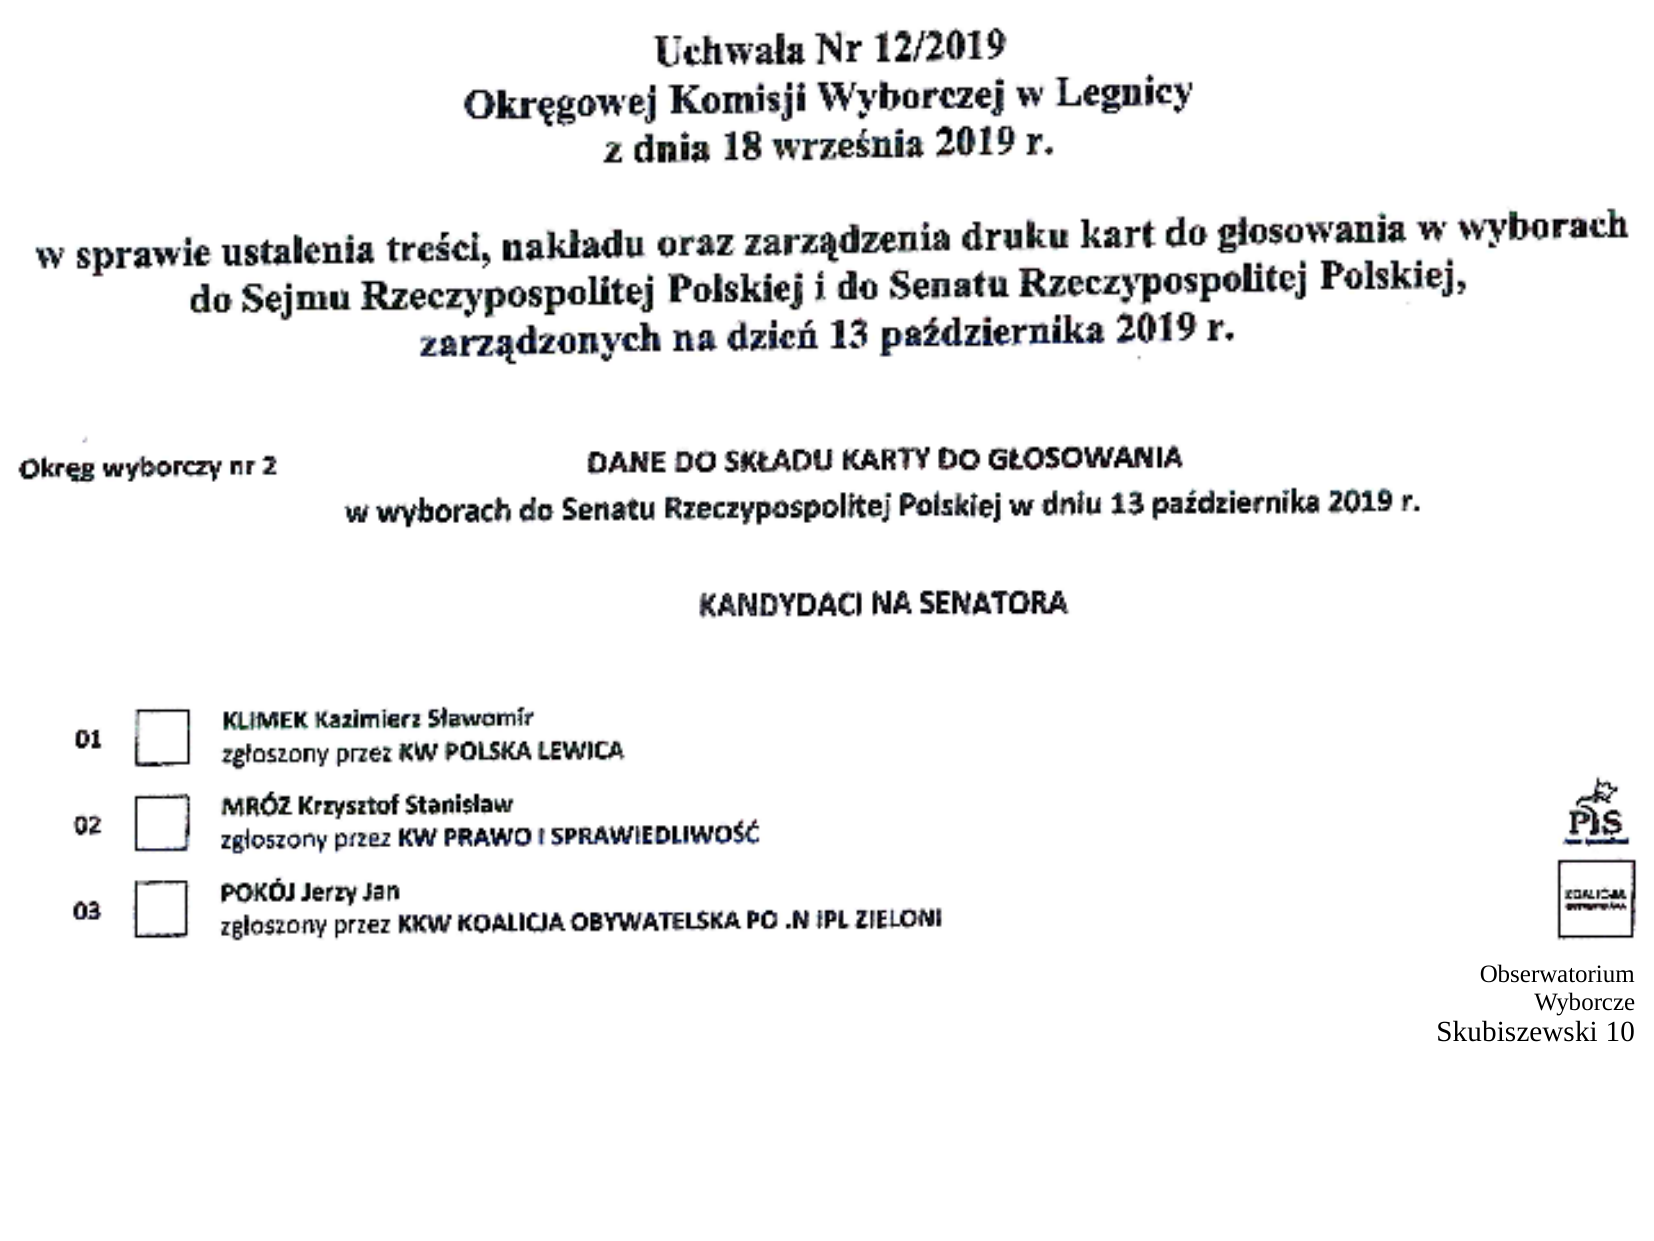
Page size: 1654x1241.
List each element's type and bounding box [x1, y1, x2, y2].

picture [15, 434, 1643, 952]
picture [24, 16, 1634, 376]
